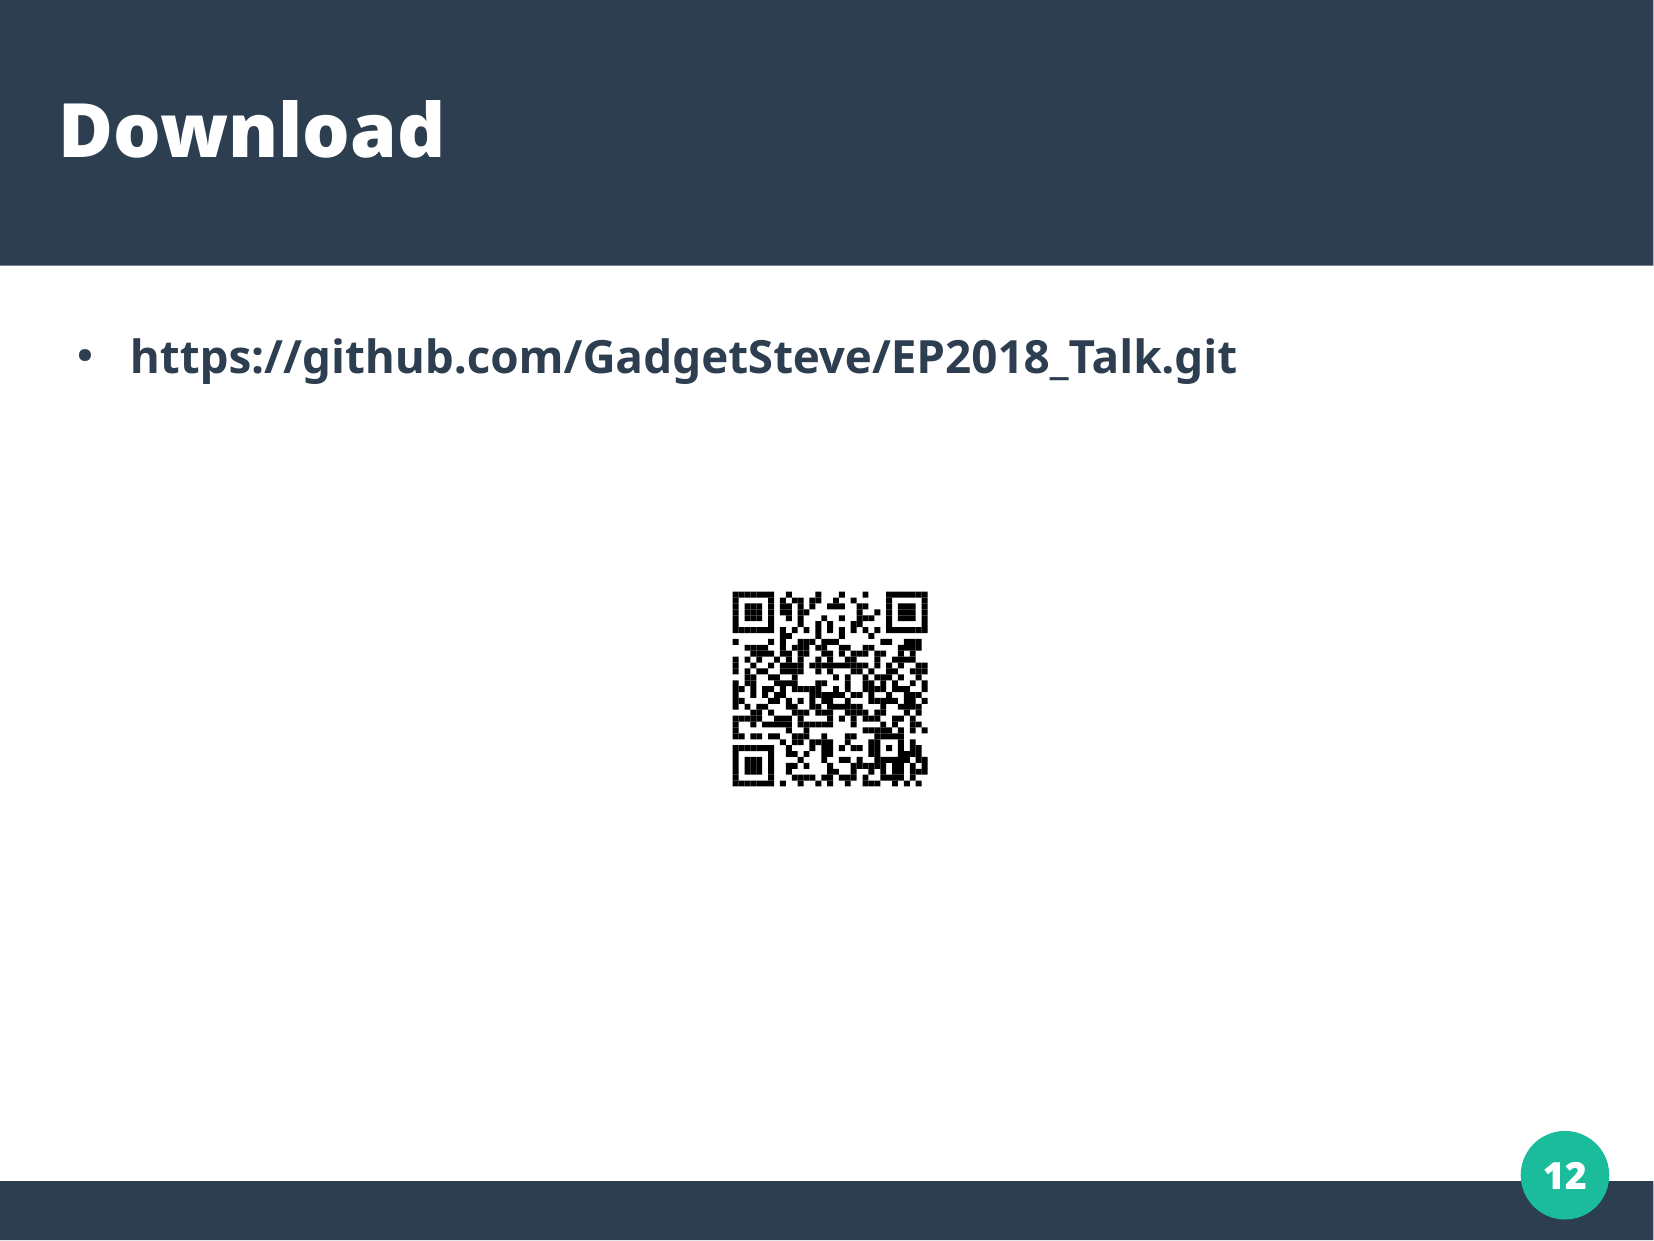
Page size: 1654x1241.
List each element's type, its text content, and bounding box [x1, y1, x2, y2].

list https://github.com/GadgetSteve/EP2018_Talk.git [59, 324, 1595, 1152]
picture [708, 567, 952, 811]
title Download [59, 49, 1595, 207]
